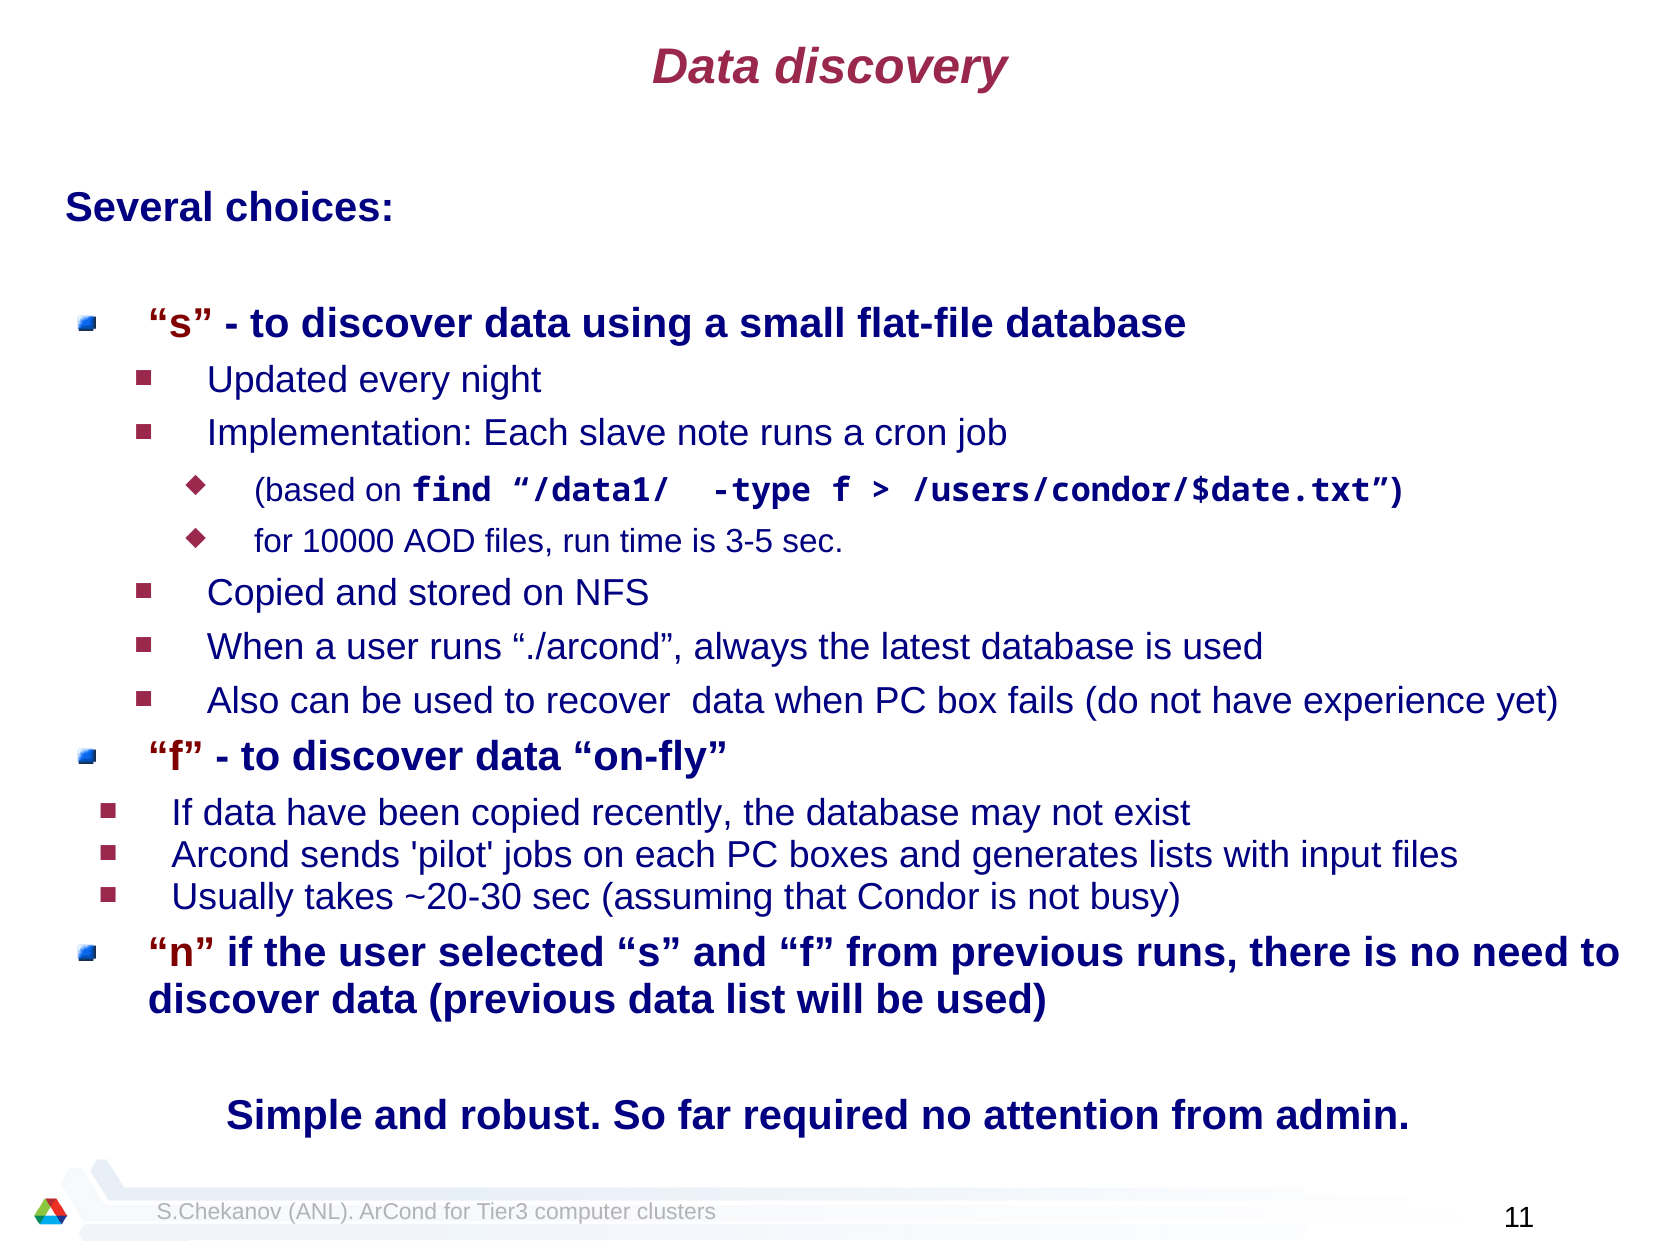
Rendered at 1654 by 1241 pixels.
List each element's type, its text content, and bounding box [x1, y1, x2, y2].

picture [0, 1154, 1649, 1241]
picture [453, 1211, 460, 1218]
list Several choices: “s” - to discover data using a small flat-file database Updated every night Implementation: Each slave note runs a cron job (based on find “/data1/ -type f > /users/condor/$date.txt”) for 10000 AOD files, run time is 3-5 sec. Copied and stored on NFS When a user runs “./arcond”, always the latest database is used Also can be used to recover data when PC box fails (do not have experience yet) “f” - to discover data “on-fly” If data have been copied recently, the database may not exist Arcond sends 'pilot' jobs on each PC boxes and generates lists with input files Usually takes ~20-30 sec (assuming that Condor is not busy) “n” if the user selected “s” and “f” from previous runs, there is no need to discover data (previous data list will be used) Simple and robust. So far required no attention from admin. [65, 124, 1639, 1211]
picture [549, 1211, 556, 1218]
picture [427, 1211, 433, 1218]
picture [401, 1211, 408, 1218]
picture [260, 1211, 267, 1218]
title Data discovery [84, 26, 1590, 107]
